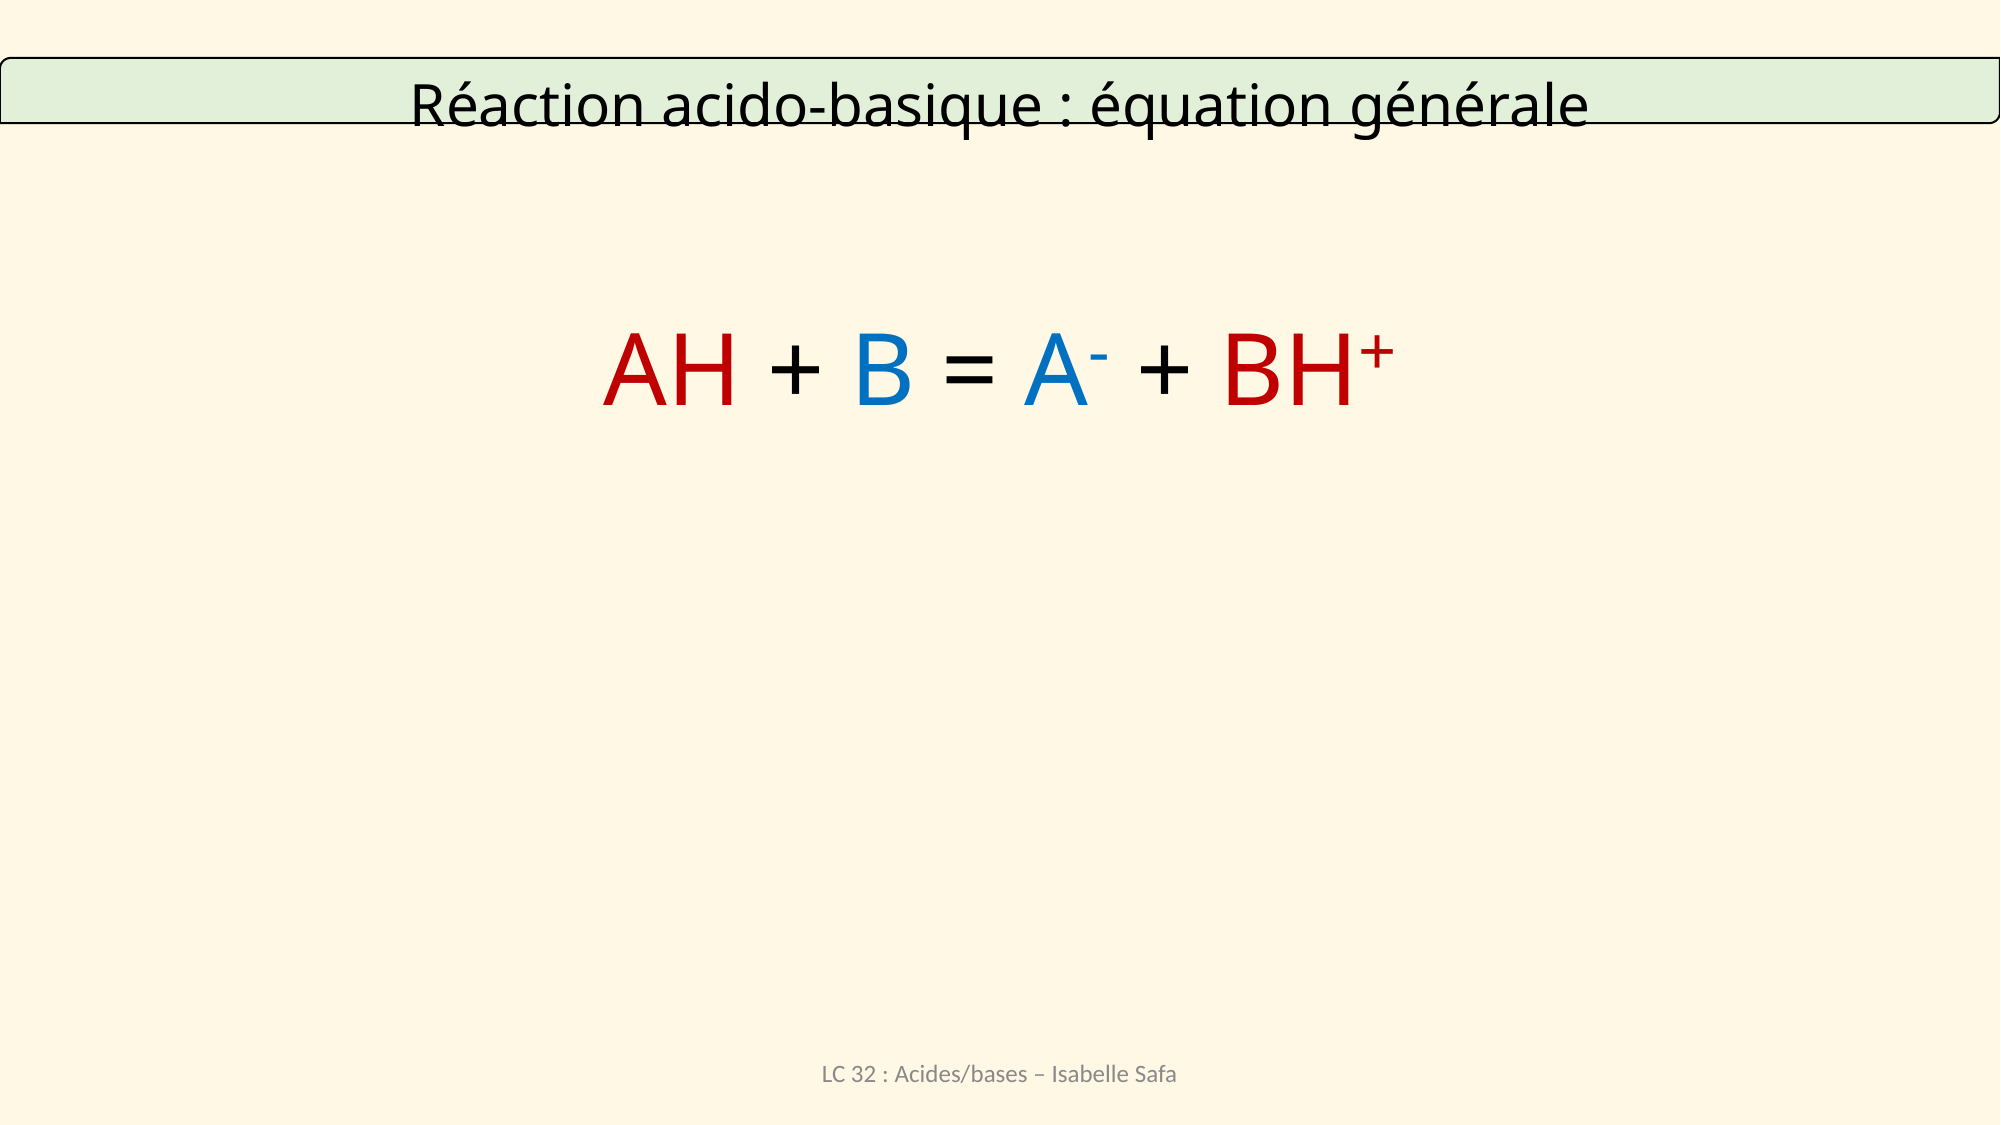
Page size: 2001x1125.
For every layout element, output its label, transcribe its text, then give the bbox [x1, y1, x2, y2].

text_box AH + B = A- + BH+ [541, 298, 1459, 435]
text_box LC 32 : Acides/bases – Isabelle Safa [662, 1042, 1338, 1103]
text_box Réaction acido-basique : équation générale [0, 57, 2000, 124]
